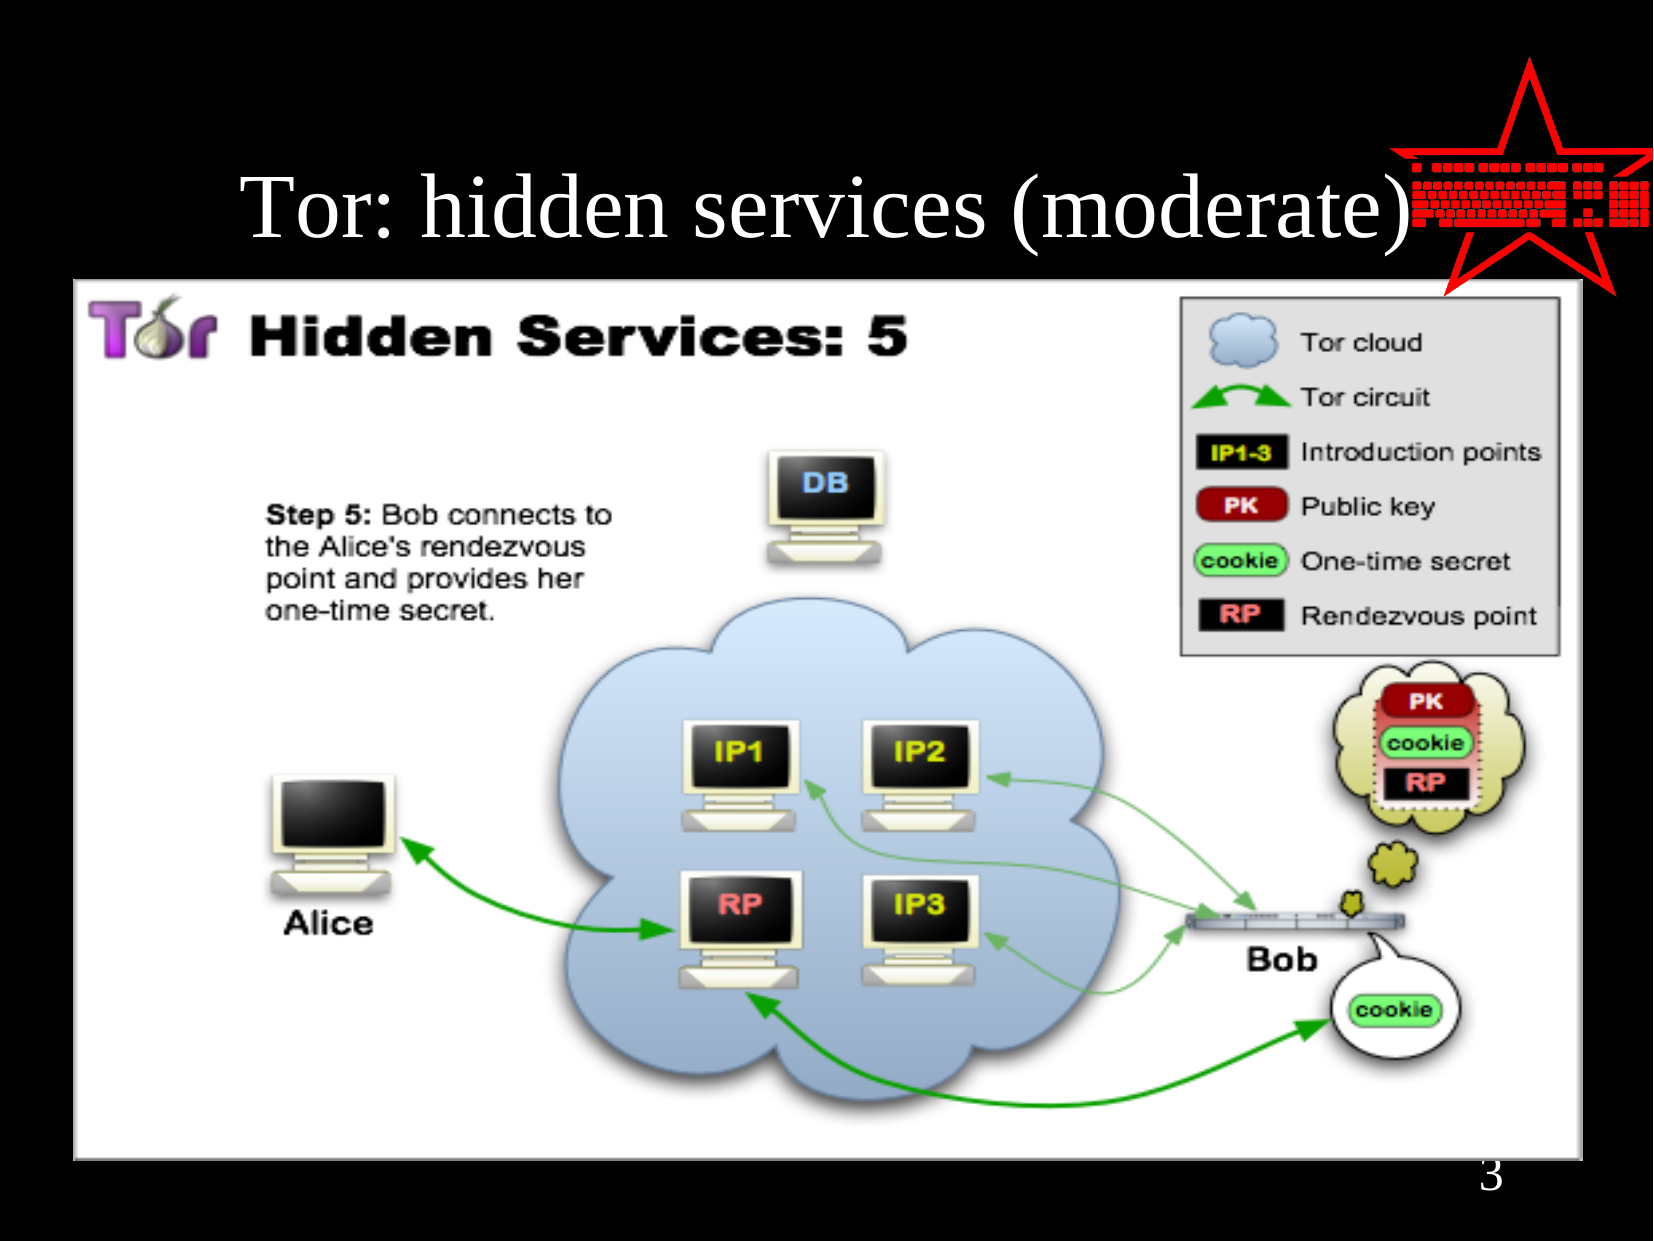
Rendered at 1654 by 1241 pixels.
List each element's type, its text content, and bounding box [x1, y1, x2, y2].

title Tor: hidden services (moderate) [121, 102, 1389, 279]
picture [73, 56, 1653, 1161]
